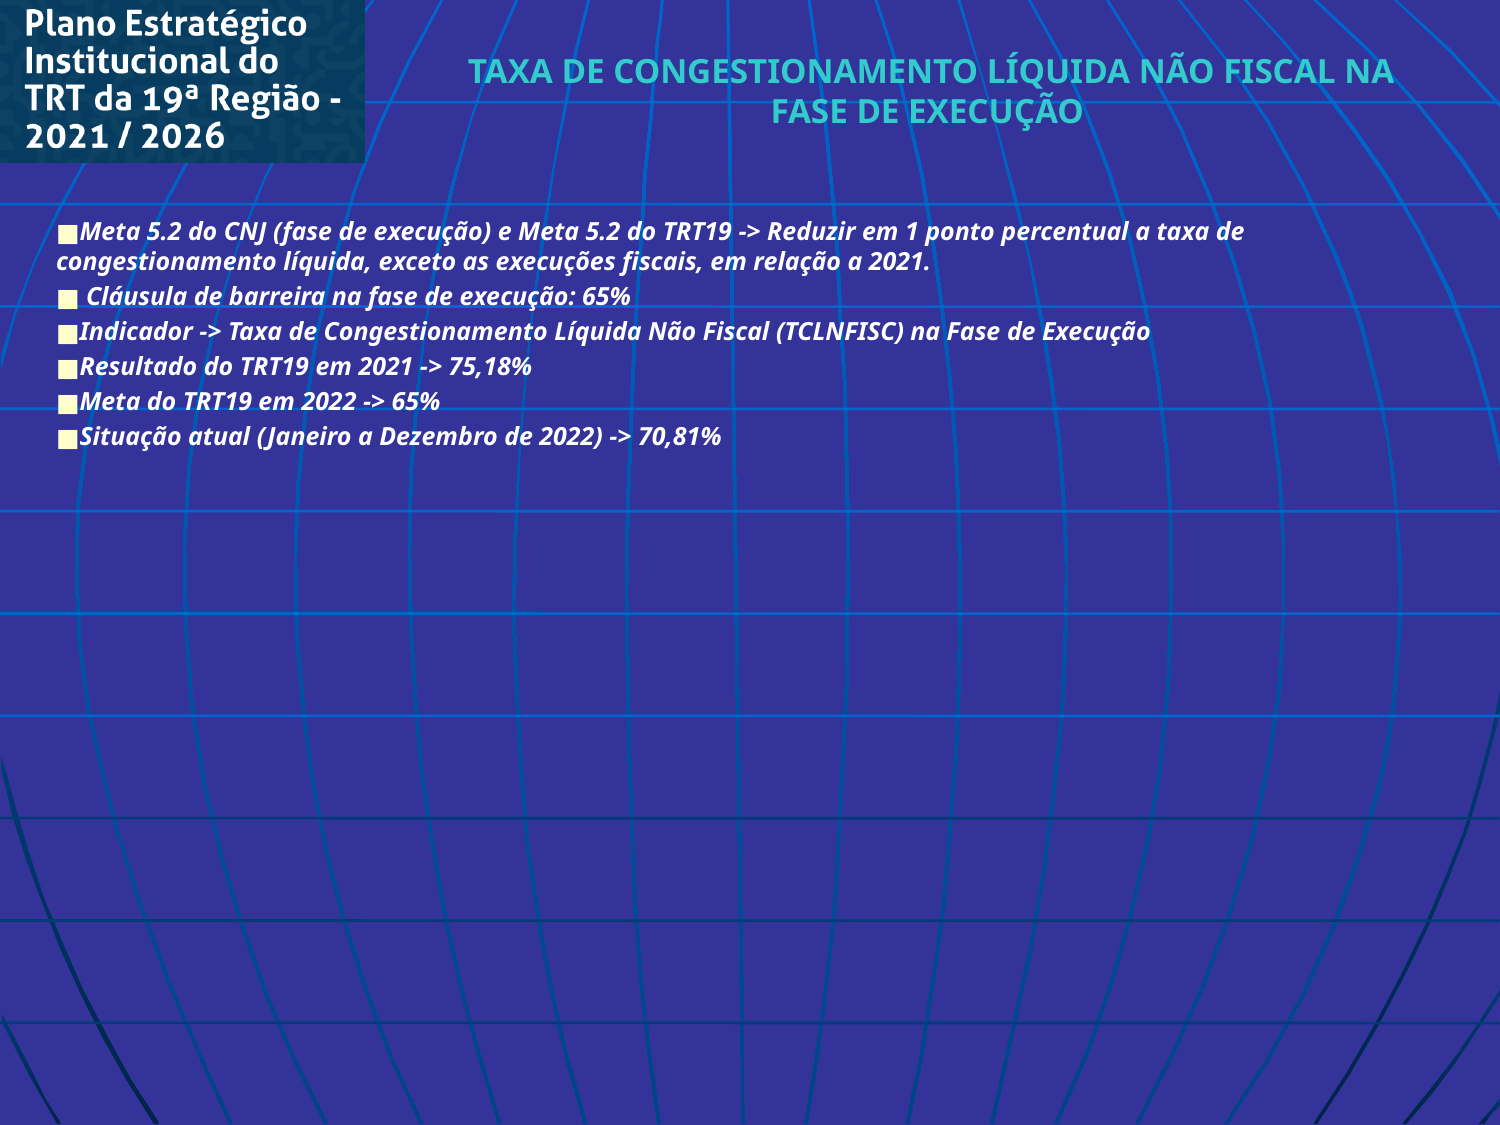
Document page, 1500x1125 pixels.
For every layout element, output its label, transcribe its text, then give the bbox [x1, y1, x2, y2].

text_box TAXA DE CONGESTIONAMENTO LÍQUIDA NÃO FISCAL NA FASE DE EXECUÇÃO [407, 42, 1448, 138]
text_box Meta 5.2 do CNJ (fase de execução) e Meta 5.2 do TRT19 -> Reduzir em 1 ponto percentual a taxa de congestionamento líquida, exceto as execuções fiscais, em relação a 2021. Cláusula de barreira na fase de execução: 65% Indicador -> Taxa de Congestionamento Líquida Não Fiscal (TCLNFISC) na Fase de Execução Resultado do TRT19 em 2021 -> 75,18% Meta do TRT19 em 2022 -> 65% Situação atual (Janeiro a Dezembro de 2022) -> 70,81% [41, 207, 1447, 457]
picture [0, 0, 365, 163]
